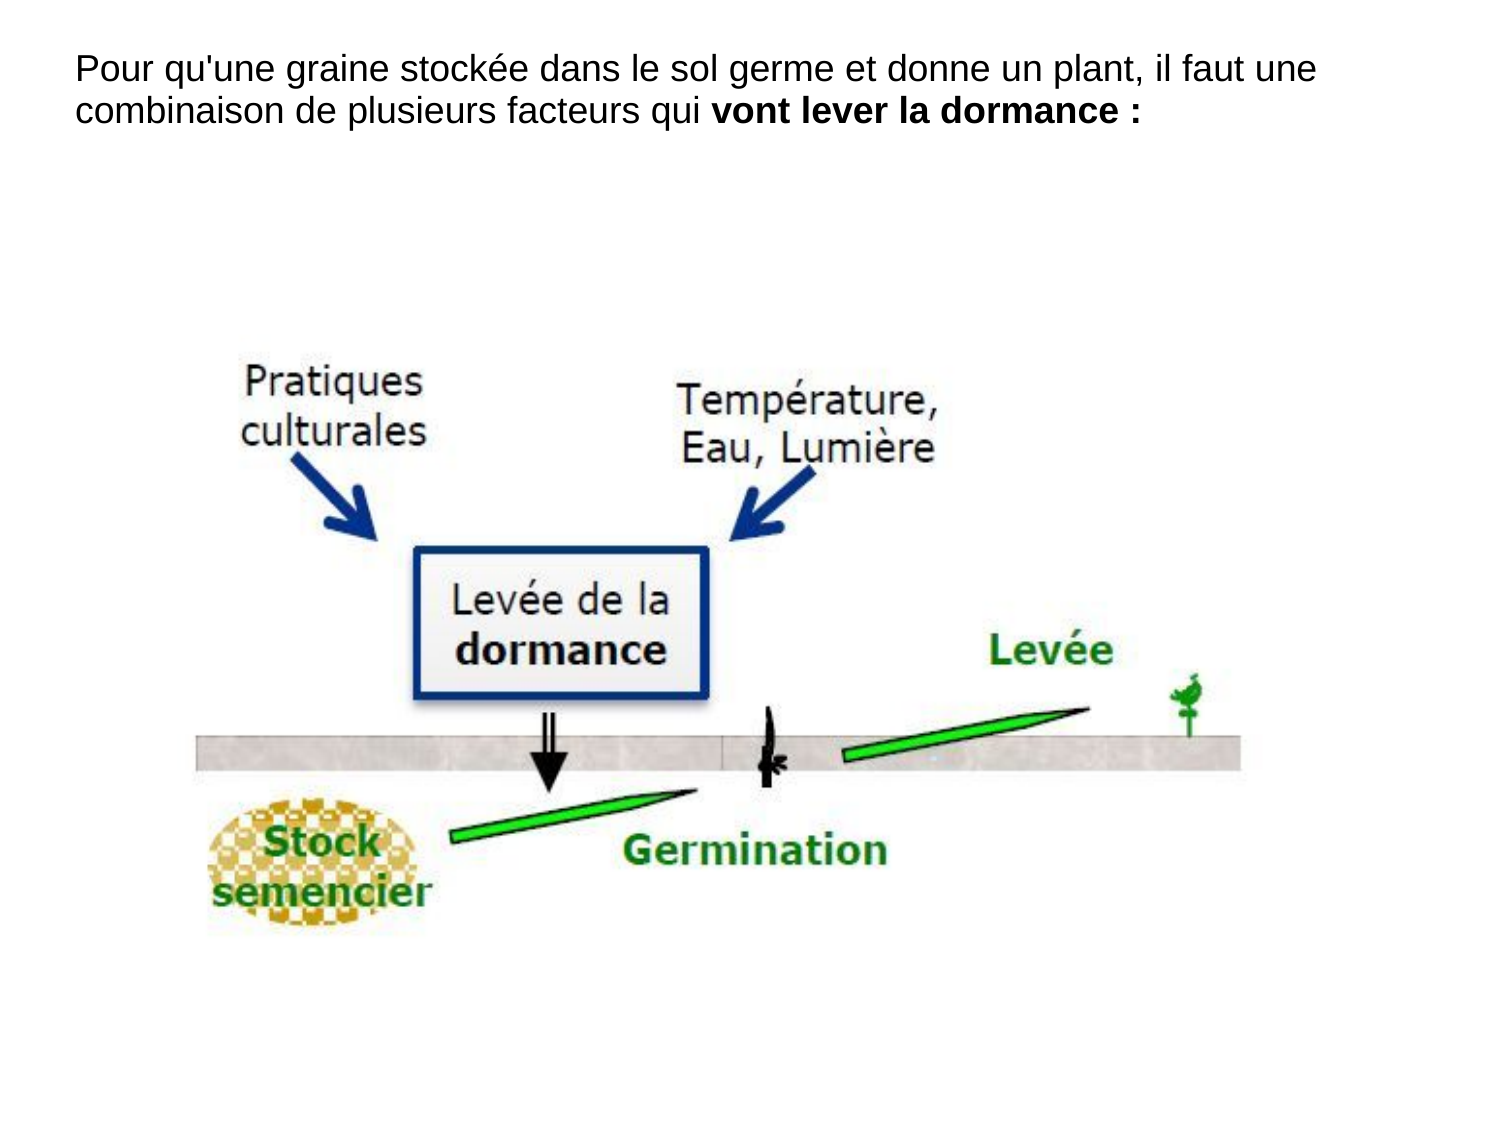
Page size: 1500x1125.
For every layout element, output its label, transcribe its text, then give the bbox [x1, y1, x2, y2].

picture [177, 222, 1311, 957]
list Pour qu'une graine stockée dans le sol germe et donne un plant, il faut une combinaison de plusieurs facteurs qui vont lever la dormance : [75, 47, 1425, 916]
